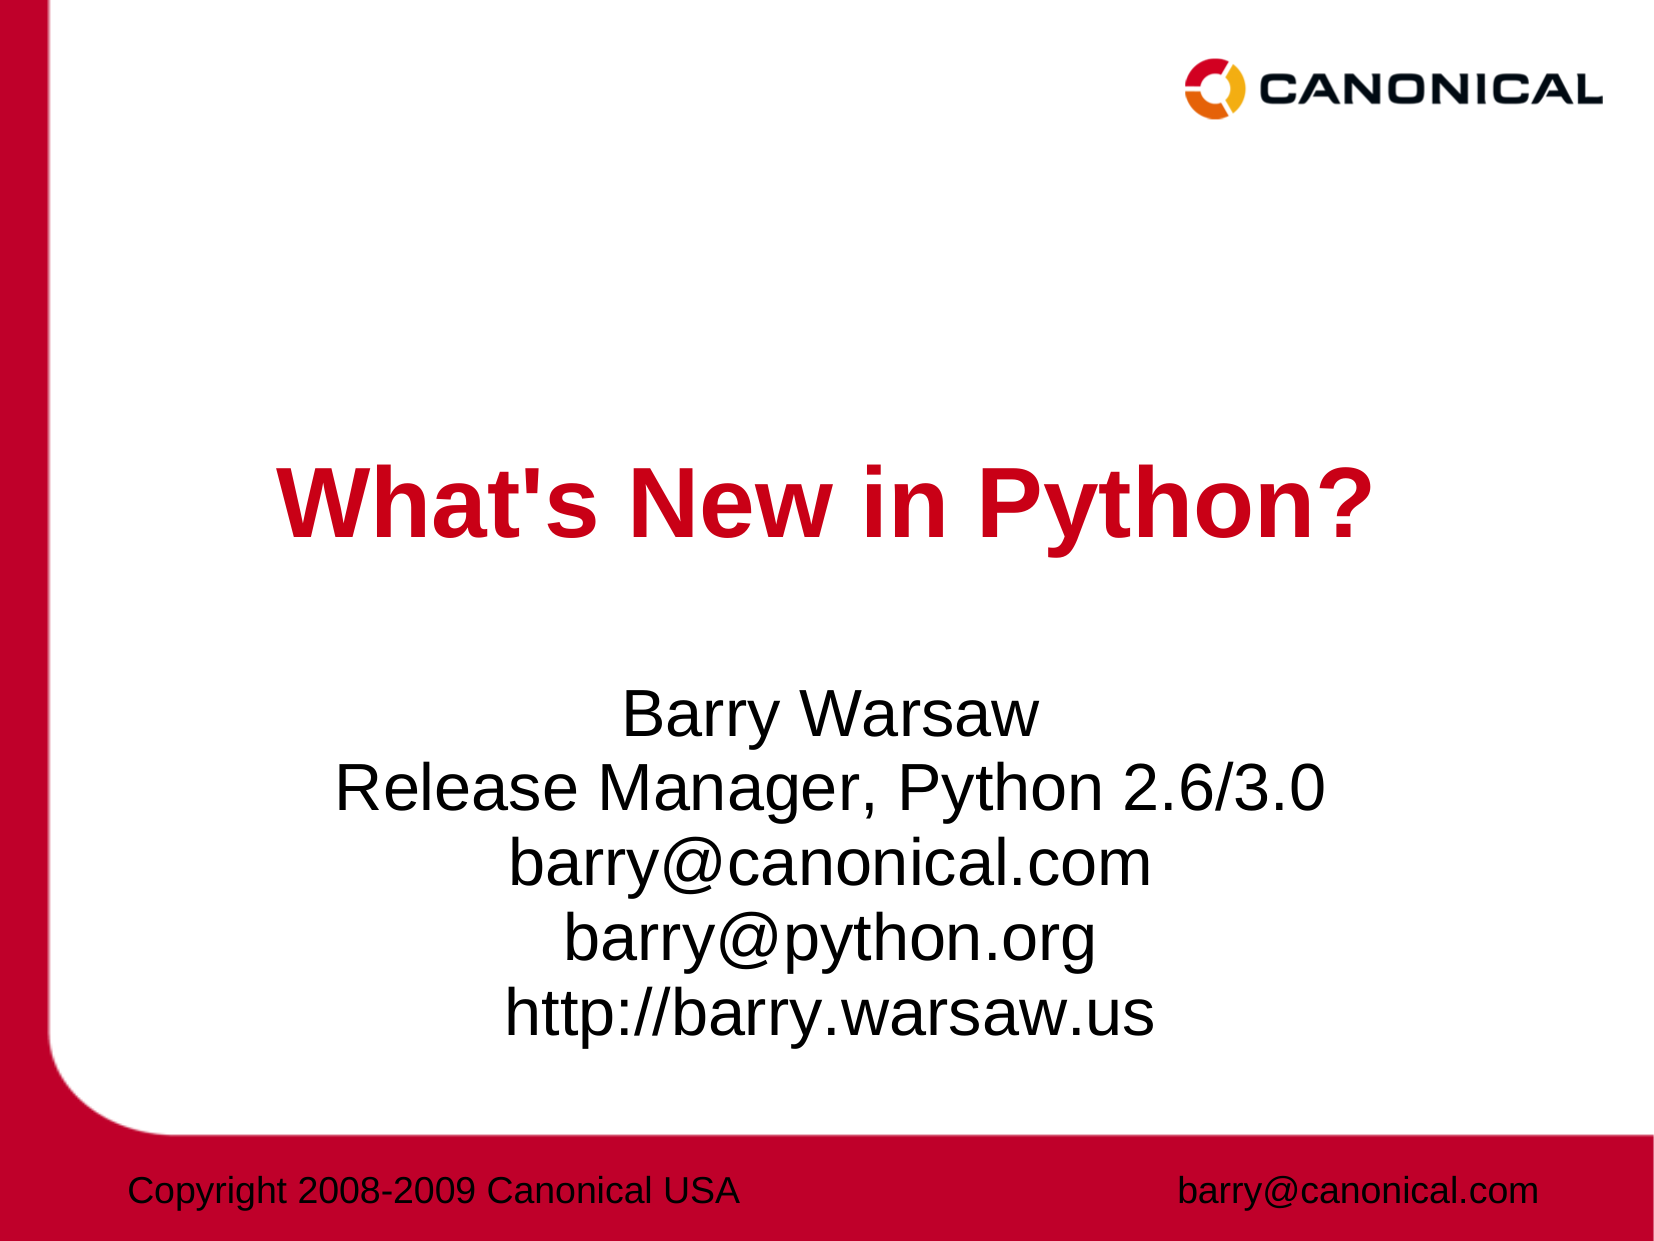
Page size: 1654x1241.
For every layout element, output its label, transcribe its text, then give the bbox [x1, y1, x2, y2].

picture [0, 0, 1654, 1241]
text_box Barry Warsaw Release Manager, Python 2.6/3.0 barry@canonical.com barry@python.org http://barry.warsaw.us [86, 675, 1576, 1051]
title What's New in Python? [82, 419, 1571, 586]
